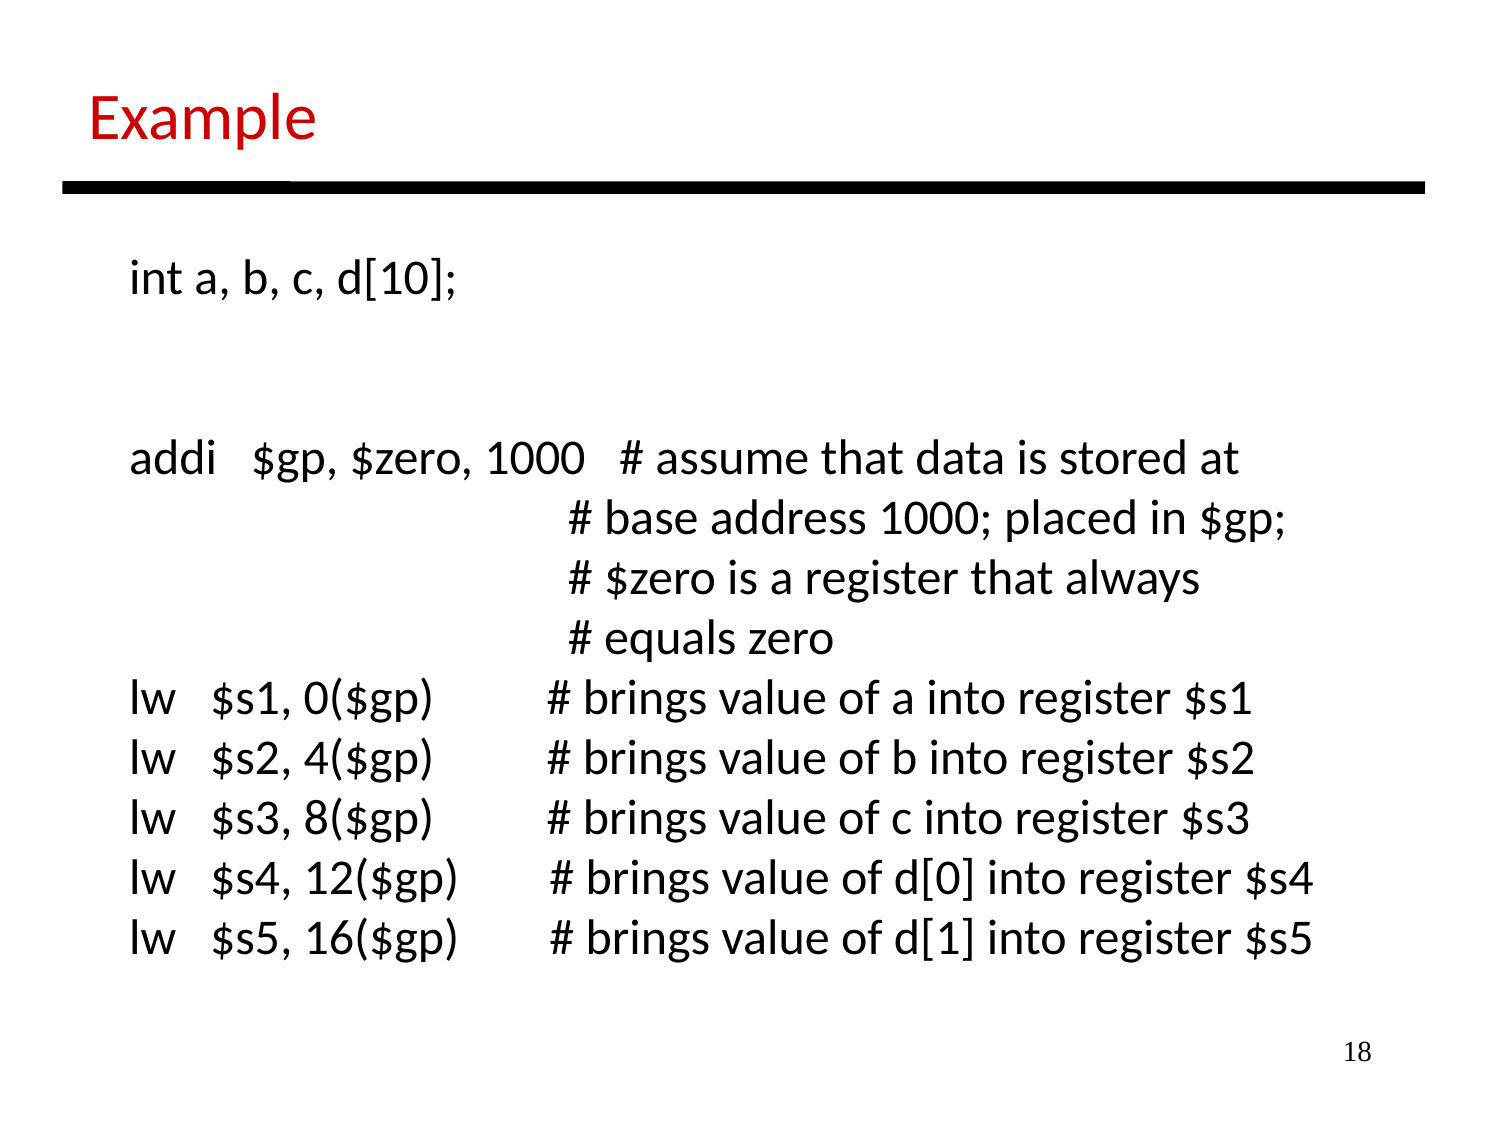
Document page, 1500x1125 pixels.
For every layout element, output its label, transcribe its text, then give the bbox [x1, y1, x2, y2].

text_box int a, b, c, d[10]; addi $gp, $zero, 1000 # assume that data is stored at # base address 1000; placed in $gp; # $zero is a register that always # equals zero lw $s1, 0($gp) # brings value of a into register $s1 lw $s2, 4($gp) # brings value of b into register $s2 lw $s3, 8($gp) # brings value of c into register $s3 lw $s4, 12($gp) # brings value of d[0] into register $s4 lw $s5, 16($gp) # brings value of d[1] into register $s5 [80, 237, 1330, 973]
slide_number <number> [1074, 1025, 1388, 1100]
text_box Example [73, 65, 333, 160]
